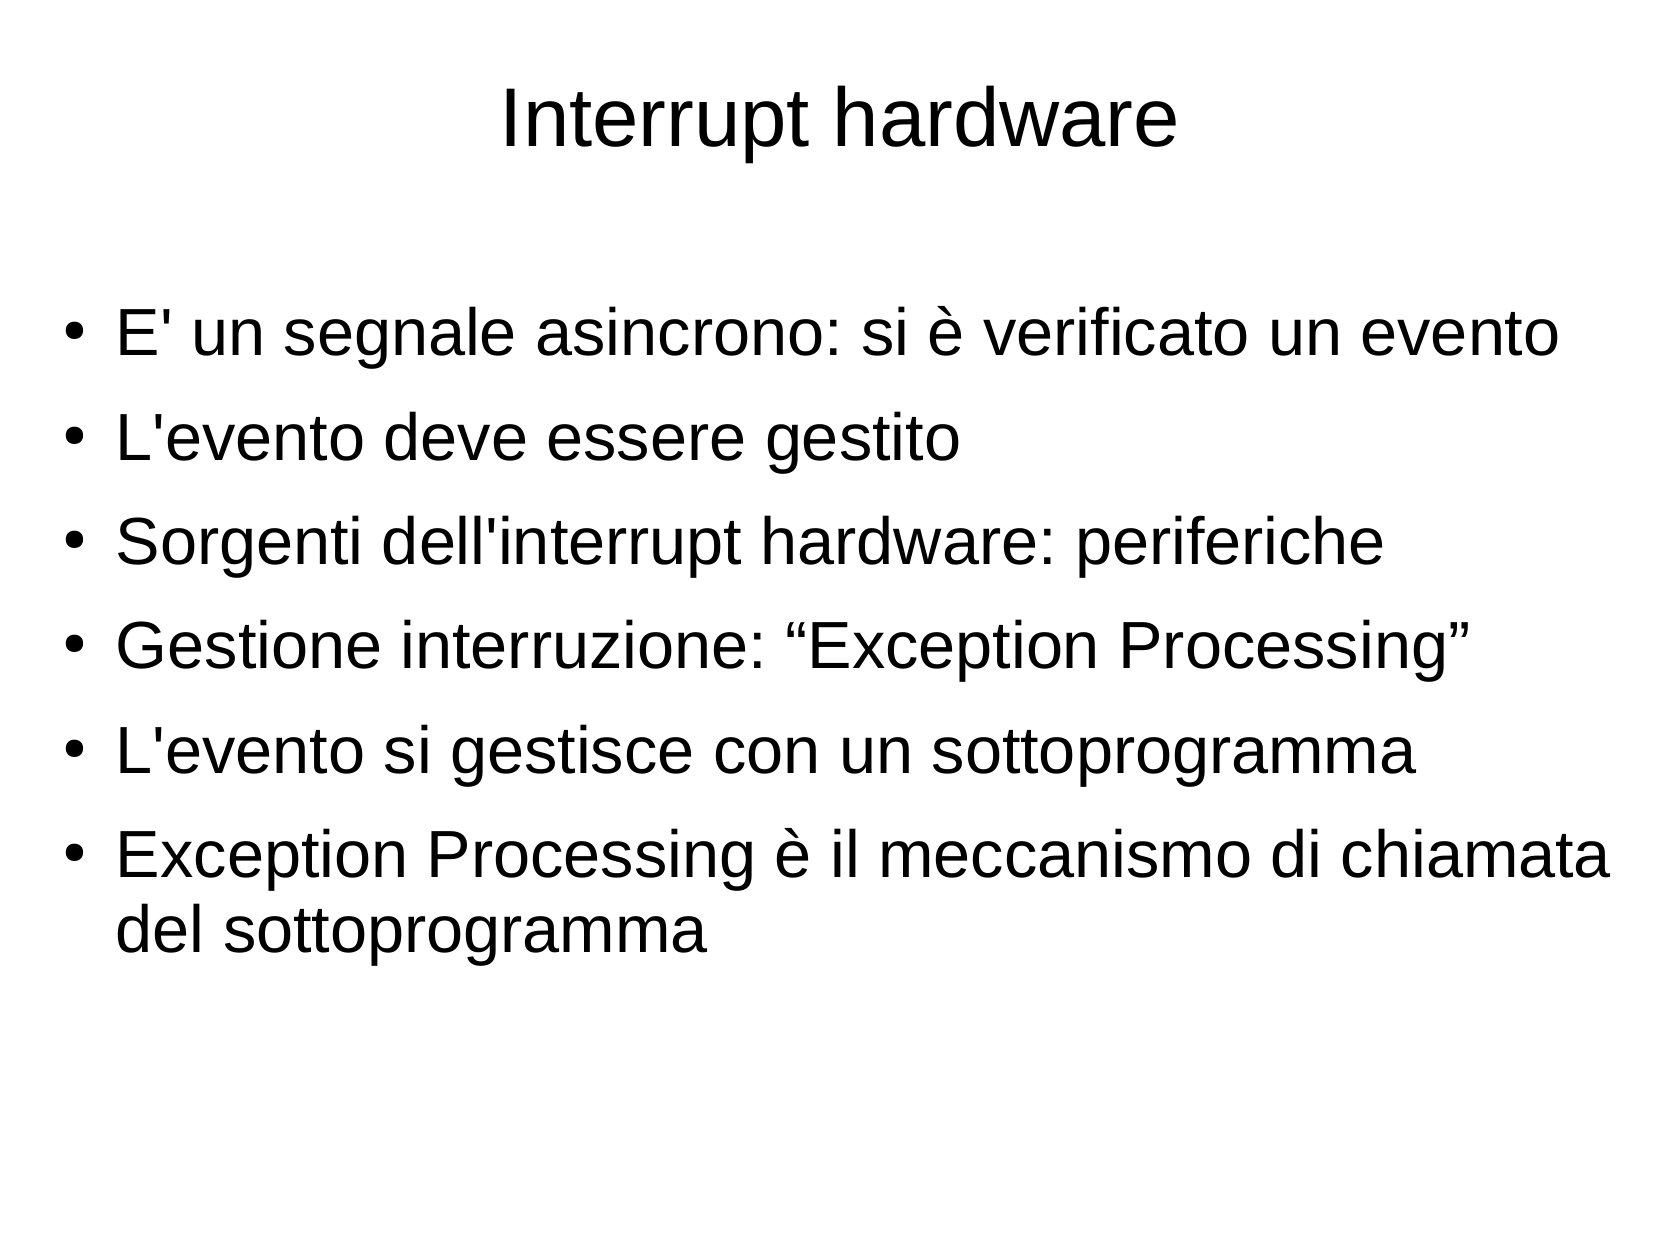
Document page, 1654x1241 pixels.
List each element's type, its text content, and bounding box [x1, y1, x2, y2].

list E' un segnale asincrono: si è verificato un evento L'evento deve essere gestito Sorgenti dell'interrupt hardware: periferiche Gestione interruzione: “Exception Processing” L'evento si gestisce con un sottoprogramma Exception Processing è il meccanismo di chiamata del sottoprogramma [45, 295, 1621, 1241]
title Interrupt hardware [30, 13, 1621, 222]
